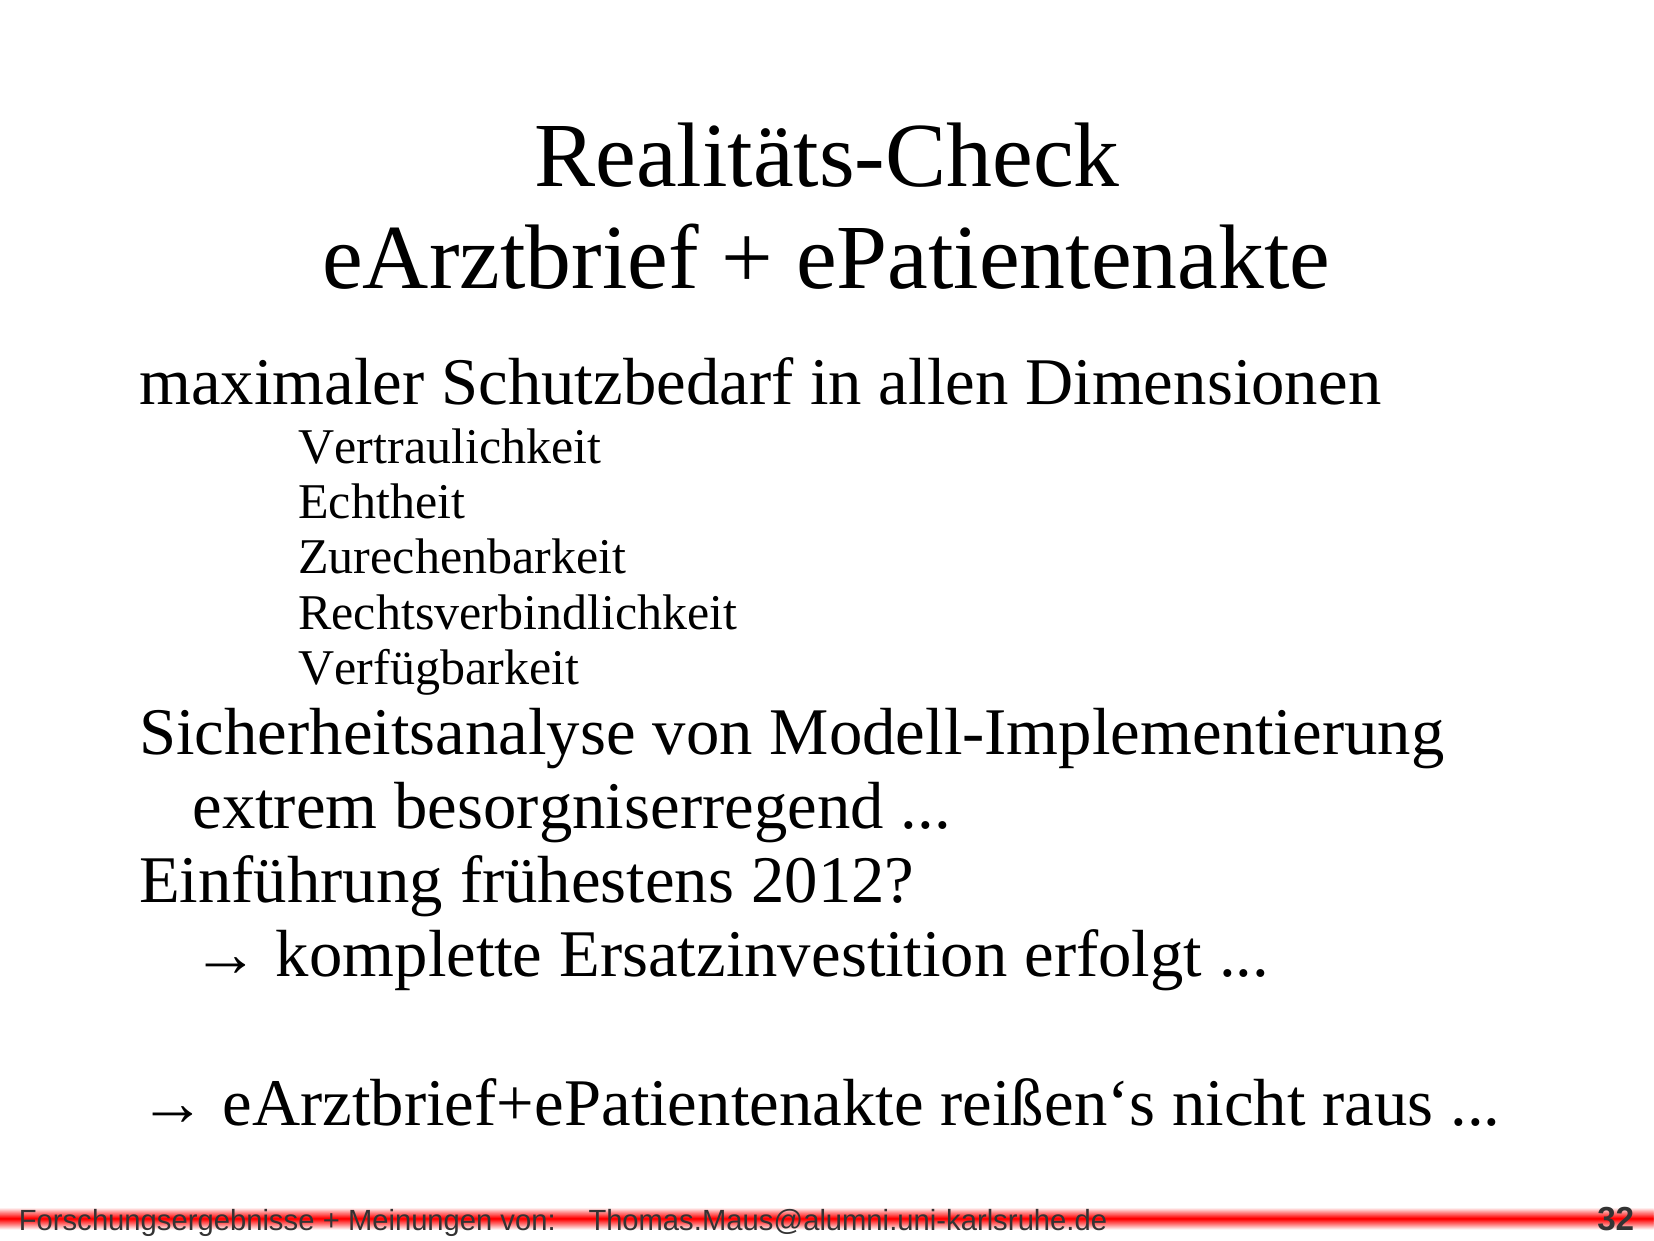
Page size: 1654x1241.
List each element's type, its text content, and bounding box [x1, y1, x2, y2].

list maximaler Schutzbedarf in allen Dimensionen Vertraulichkeit Echtheit Zurechenbarkeit Rechtsverbindlichkeit Verfügbarkeit Sicherheitsanalyse von Modell-Implementierung extrem besorgniserregend ... Einführung frühestens 2012? → komplette Ersatzinvestition erfolgt ... → eArztbrief+ePatientenakte reißen‘s nicht raus ... [121, 344, 1534, 1213]
title Realitäts-Check eArztbrief + ePatientenakte [121, 95, 1534, 318]
